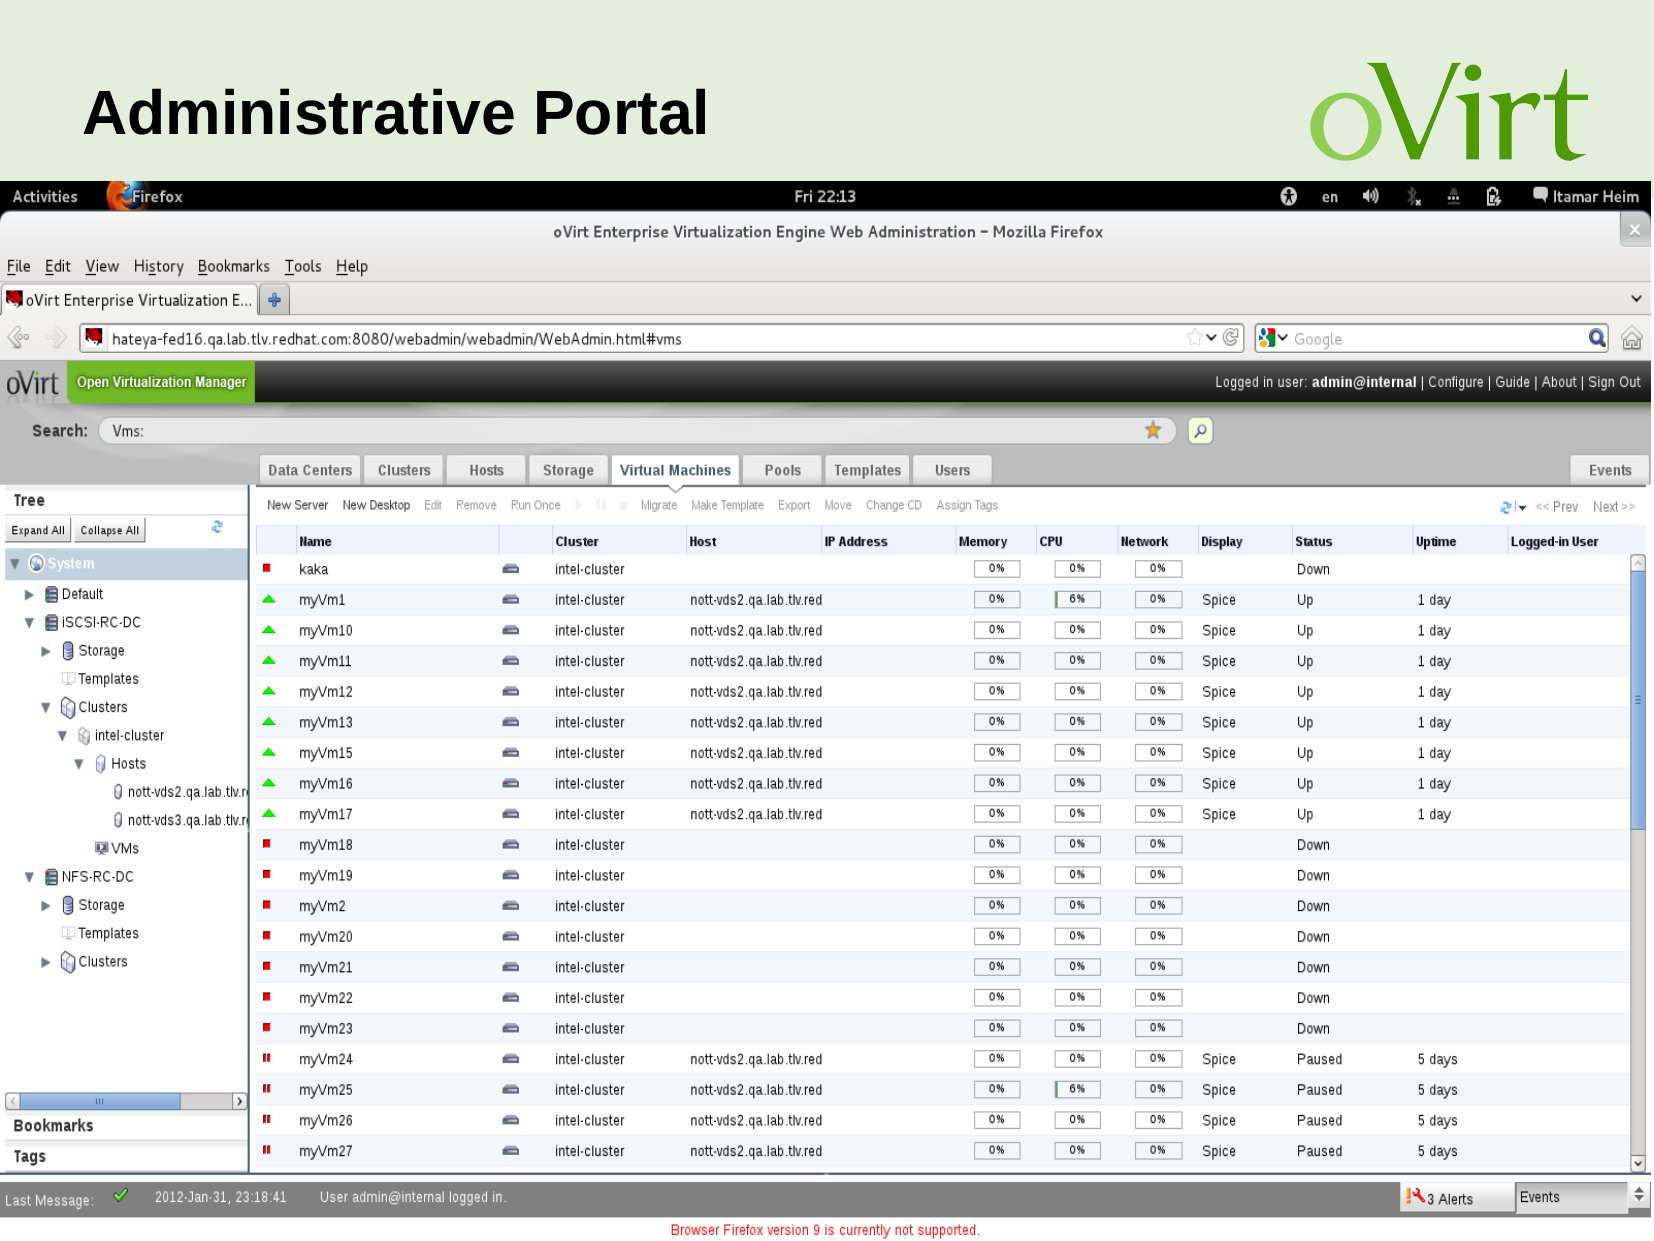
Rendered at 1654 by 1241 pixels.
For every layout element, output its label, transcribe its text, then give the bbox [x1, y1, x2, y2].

title Administrative Portal [82, 37, 1571, 181]
picture [0, 181, 1651, 1241]
